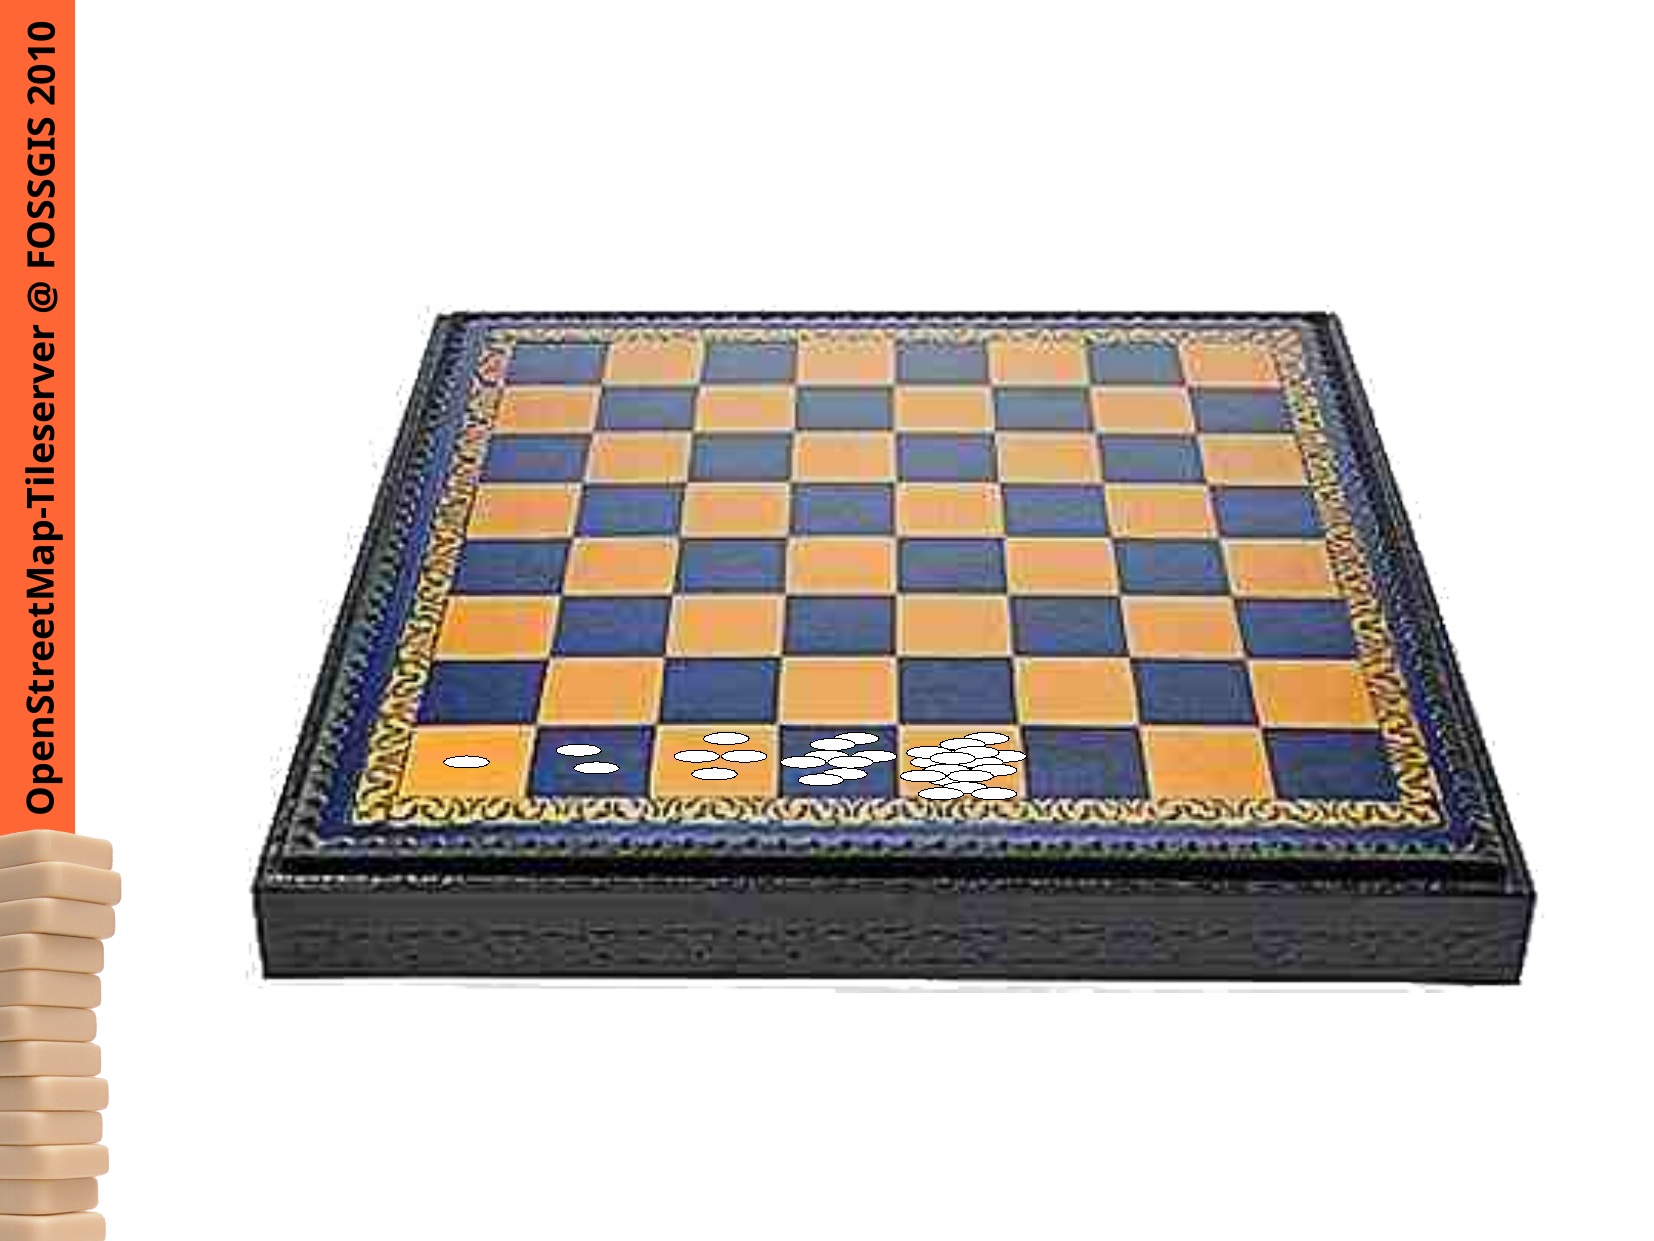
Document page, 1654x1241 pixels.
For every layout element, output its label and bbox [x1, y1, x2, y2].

text_box [573, 761, 620, 774]
text_box [674, 750, 720, 763]
text_box [900, 732, 1027, 800]
text_box [703, 732, 750, 745]
picture [0, 816, 133, 1241]
text_box [443, 755, 490, 768]
text_box [556, 744, 602, 757]
text_box [780, 732, 897, 786]
picture [222, 232, 1573, 993]
text_box [691, 767, 738, 780]
text_box [721, 750, 767, 763]
